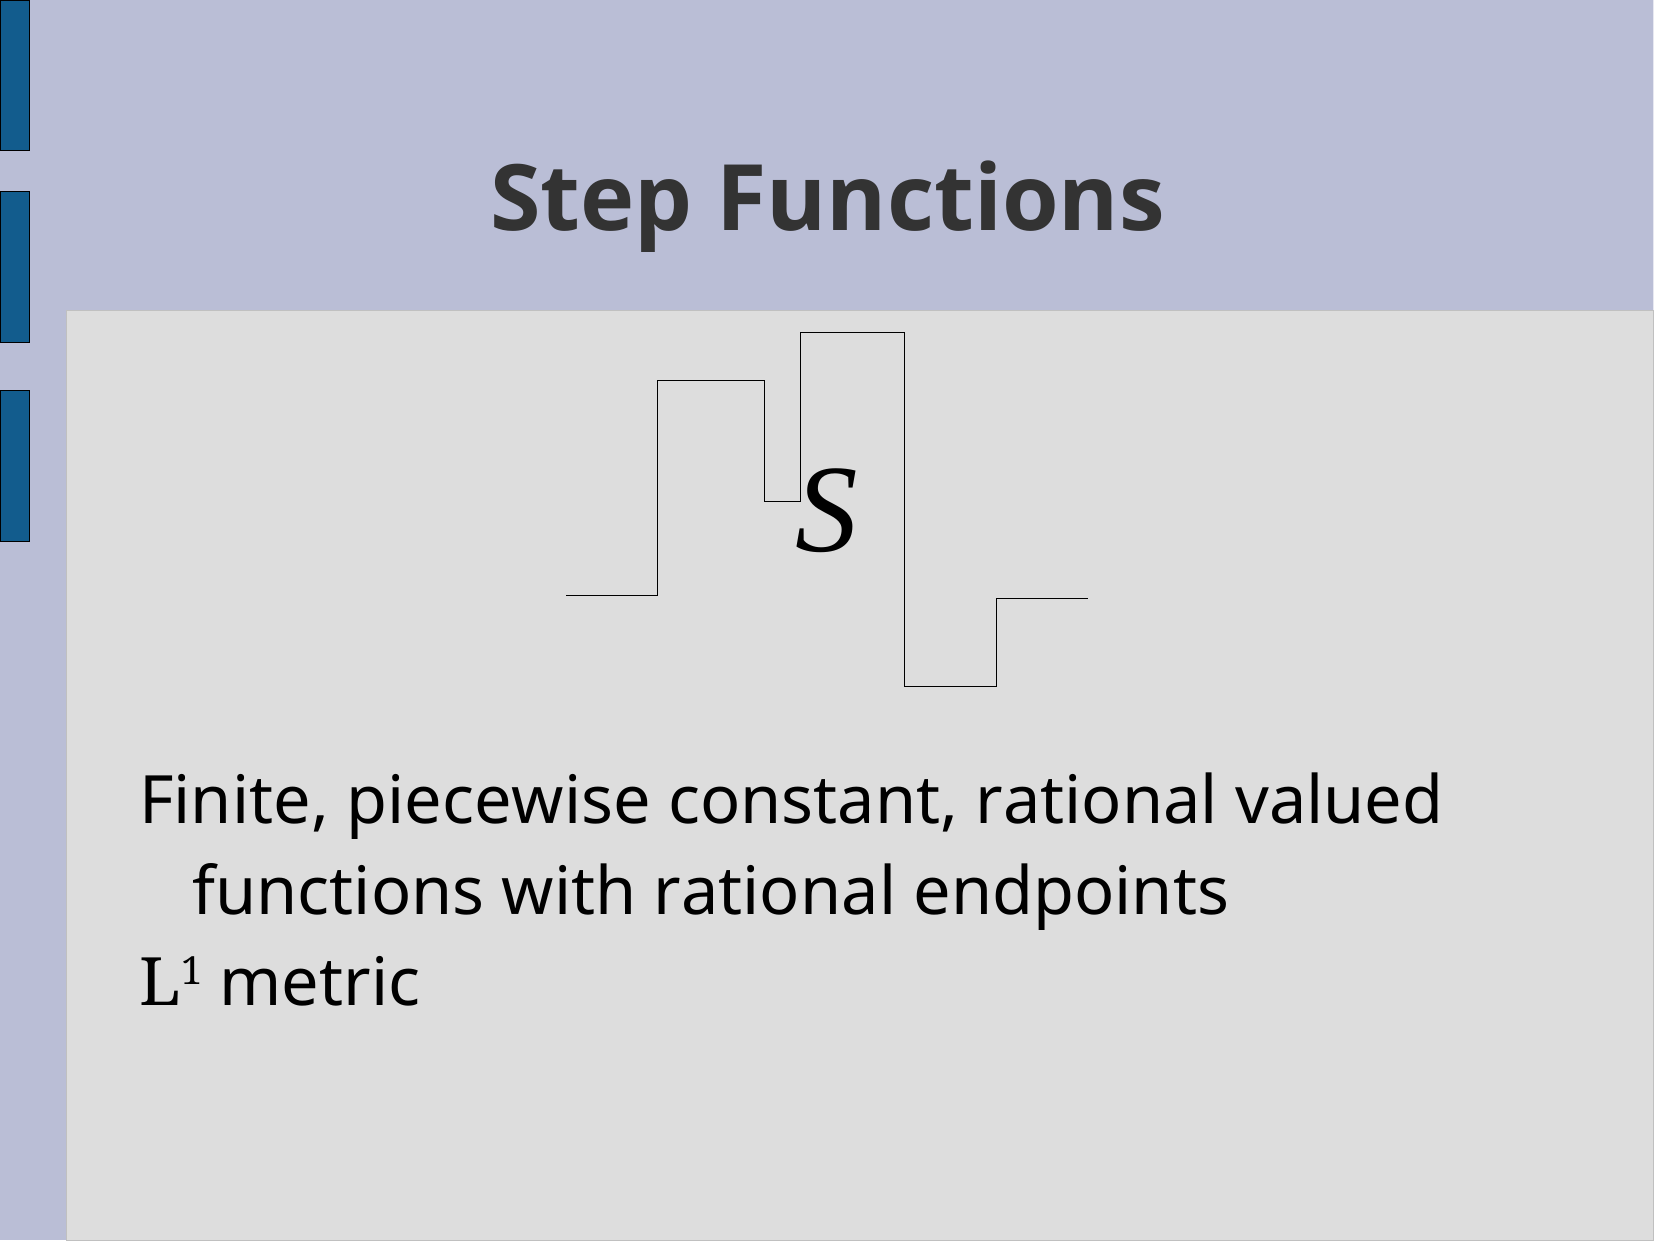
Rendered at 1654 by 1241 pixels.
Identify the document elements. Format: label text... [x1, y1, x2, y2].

title Step Functions [121, 91, 1534, 299]
list Finite, piecewise constant, rational valued functions with rational endpoints L1 metric [121, 752, 1534, 1126]
